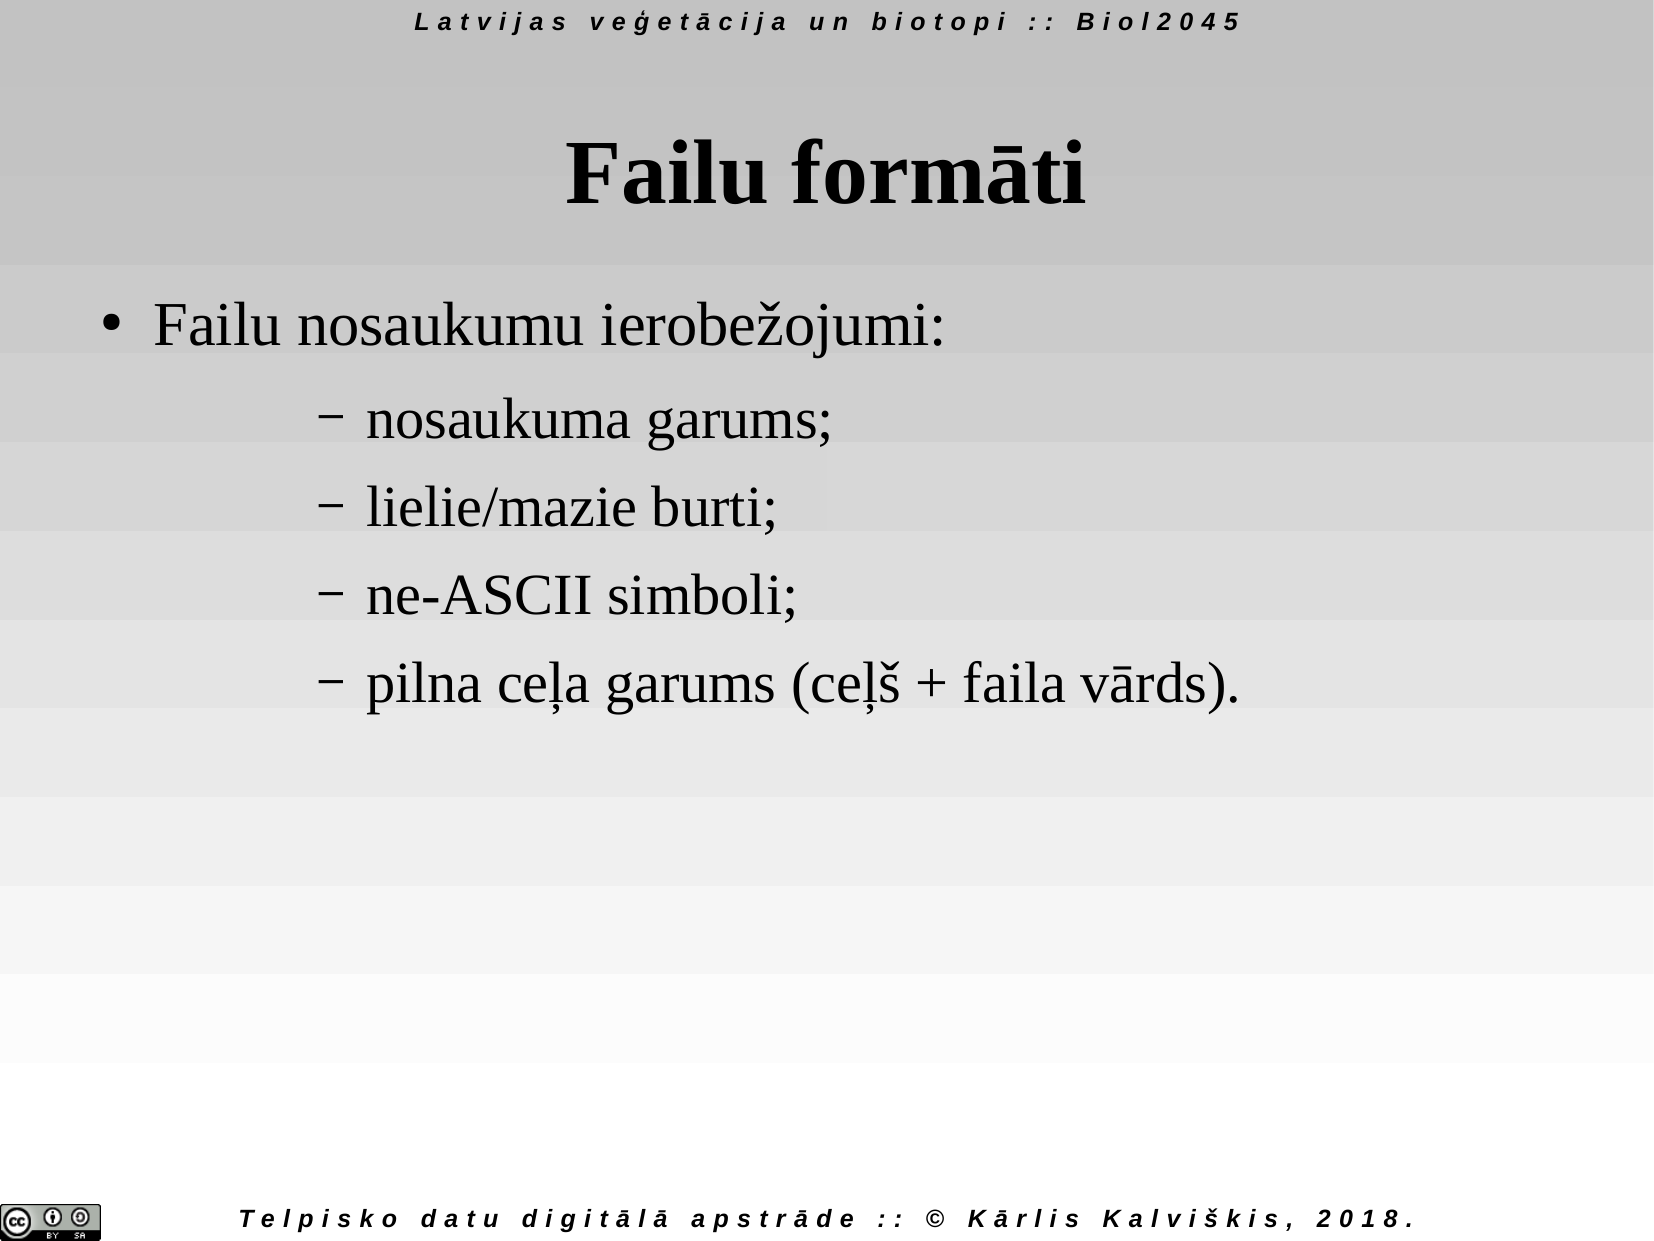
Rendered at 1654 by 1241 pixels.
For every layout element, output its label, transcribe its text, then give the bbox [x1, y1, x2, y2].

picture [0, 0, 1654, 1241]
title Failu formāti [29, 49, 1625, 296]
list Failu nosaukumu ierobežojumi: nosaukuma garums; lielie/mazie burti; ne-ASCII simboli; pilna ceļa garums (ceļš + faila vārds). [82, 289, 1571, 1098]
